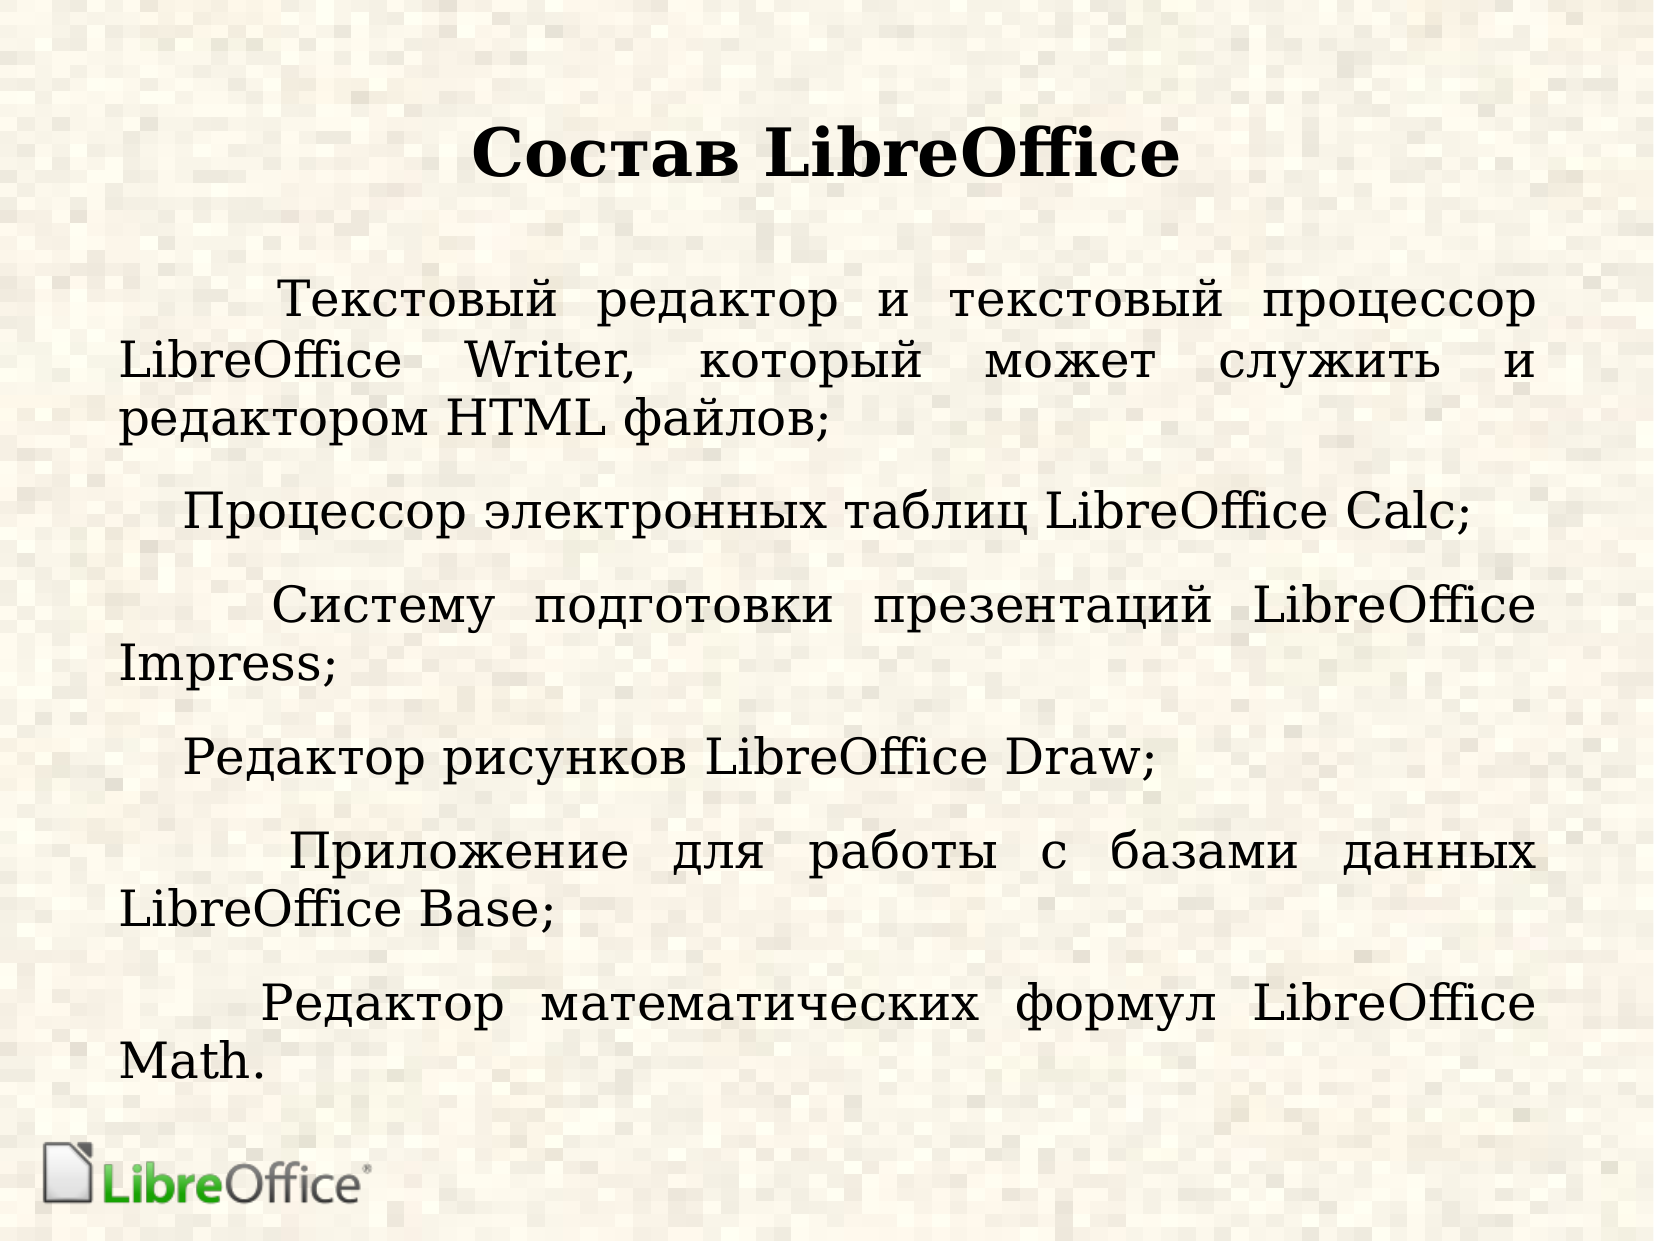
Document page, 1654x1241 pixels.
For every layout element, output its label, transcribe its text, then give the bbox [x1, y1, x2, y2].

picture [0, 0, 1654, 1241]
title Состав LibreOffice [82, 49, 1571, 257]
subtitle Текстовый редактор и текстовый процессор LibreOffice Writer, который может служить и редактором HTML файлов; Процессор электронных таблиц LibreOffice Calc; Систему подготовки презентаций LibreOffice Impress; Редактор рисунков LibreOffice Draw; Приложение для работы с базами данных LibreOffice Base; Редактор математических формул LibreOffice Math. [118, 189, 1538, 1099]
